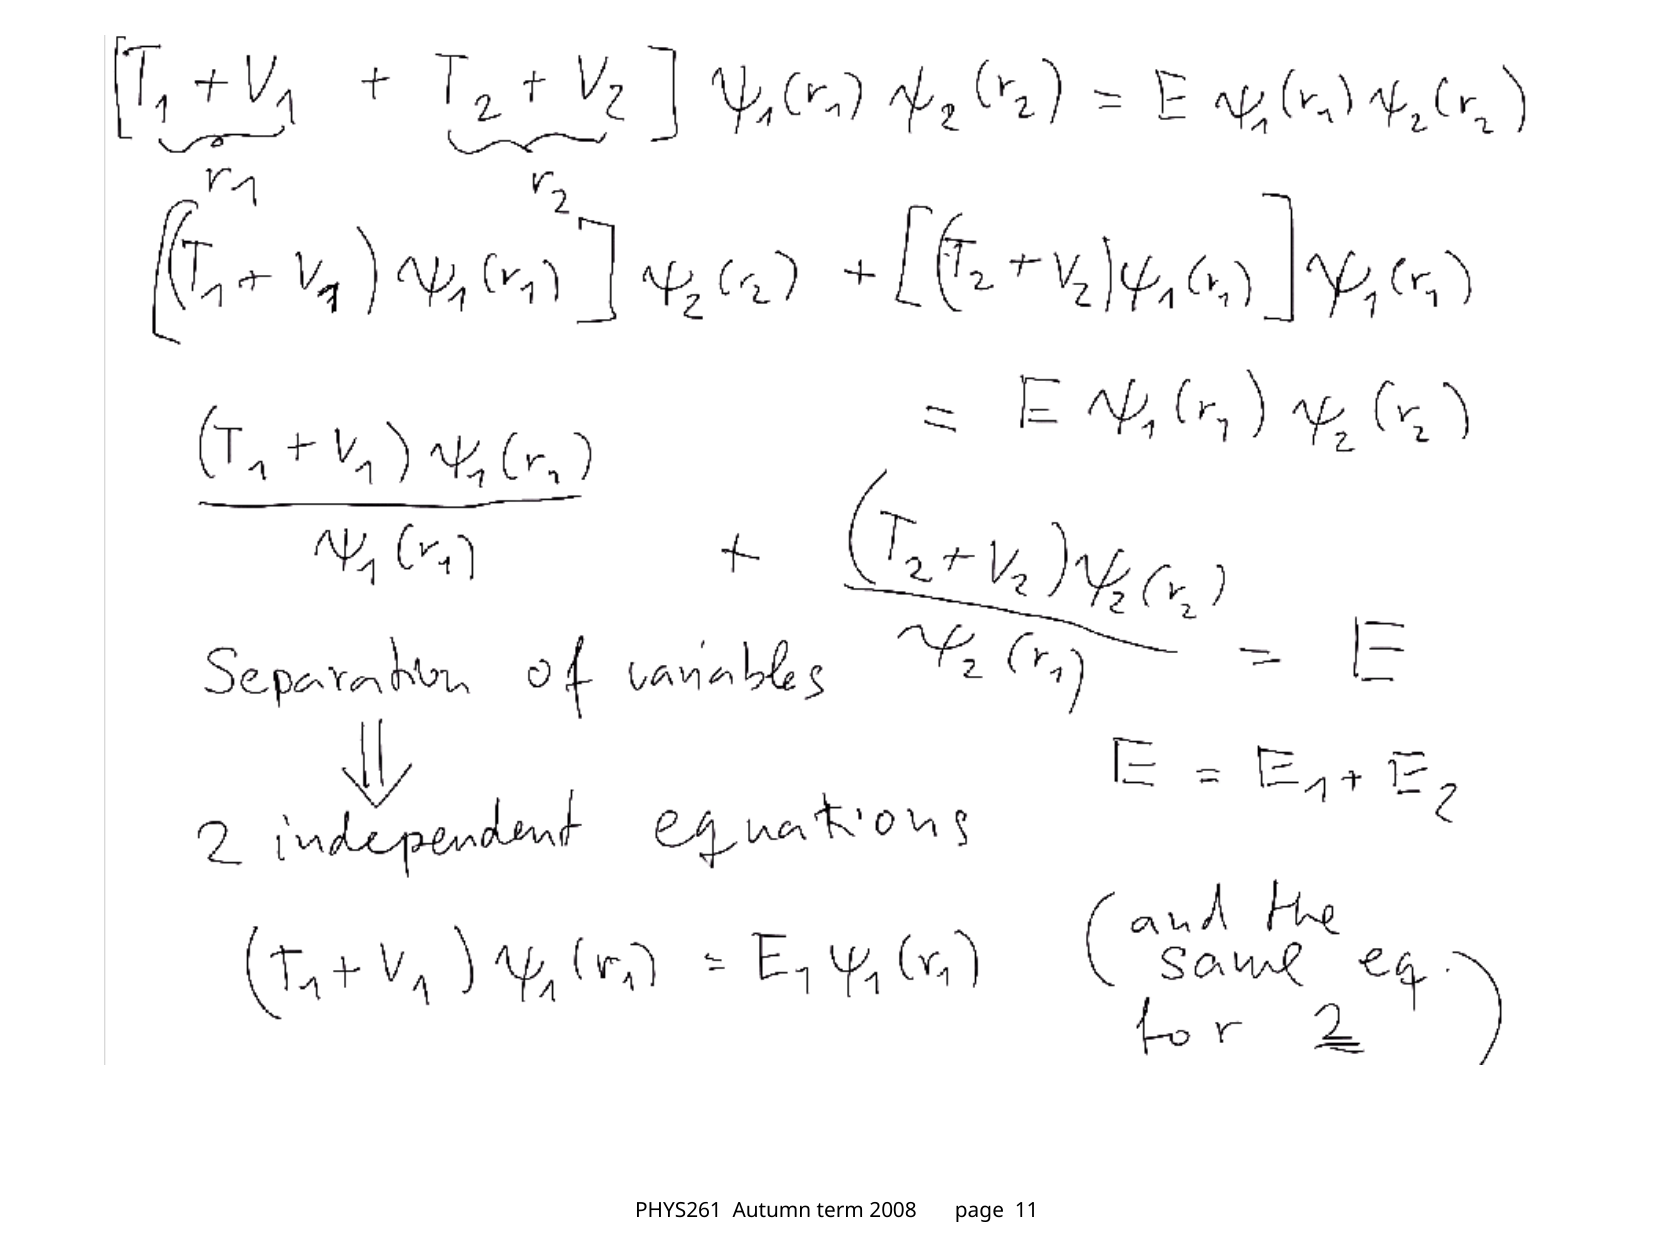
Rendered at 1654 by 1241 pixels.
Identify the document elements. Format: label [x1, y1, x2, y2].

picture [104, 35, 1541, 1065]
